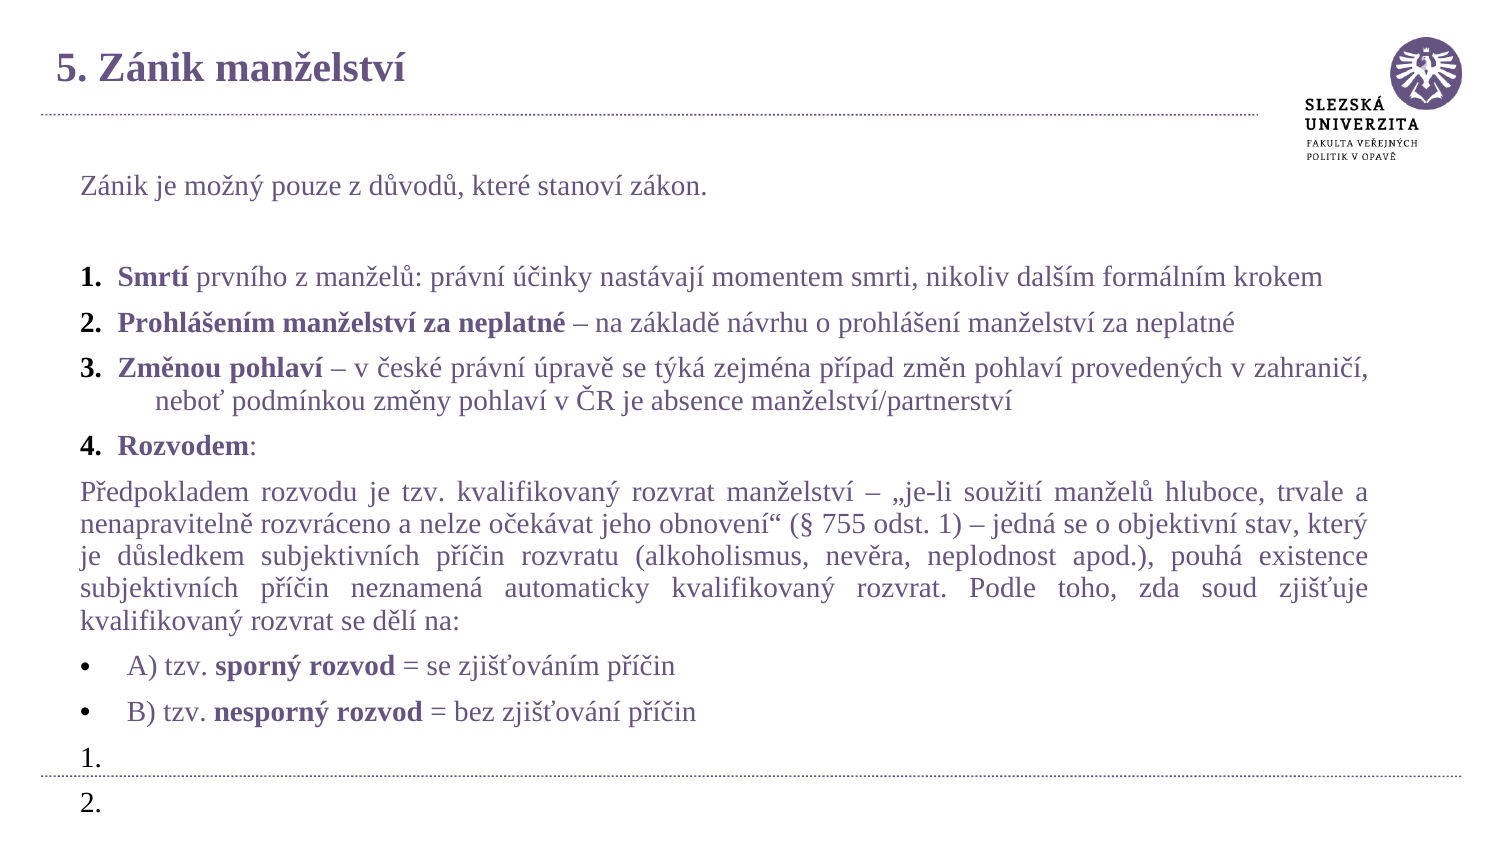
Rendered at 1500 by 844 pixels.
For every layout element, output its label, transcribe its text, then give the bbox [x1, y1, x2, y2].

title 5. Zánik manželství [41, 32, 1220, 116]
text_box Zánik je možný pouze z důvodů, které stanoví zákon. Smrtí prvního z manželů: právní účinky nastávají momentem smrti, nikoliv dalším formálním krokem Prohlášením manželství za neplatné – na základě návrhu o prohlášení manželství za neplatné Změnou pohlaví – v české právní úpravě se týká zejména případ změn pohlaví provedených v zahraničí, neboť podmínkou změny pohlaví v ČR je absence manželství/partnerství Rozvodem: Předpokladem rozvodu je tzv. kvalifikovaný rozvrat manželství – „je-li soužití manželů hluboce, trvale a nenapravitelně rozvráceno a nelze očekávat jeho obnovení“ (§ 755 odst. 1) – jedná se o objektivní stav, který je důsledkem subjektivních příčin rozvratu (alkoholismus, nevěra, neplodnost apod.), pouhá existence subjektivních příčin neznamená automaticky kvalifikovaný rozvrat. Podle toho, zda soud zjišťuje kvalifikovaný rozvrat se dělí na: A) tzv. sporný rozvod = se zjišťováním příčin B) tzv. nesporný rozvod = bez zjišťování příčin [64, 161, 1385, 784]
